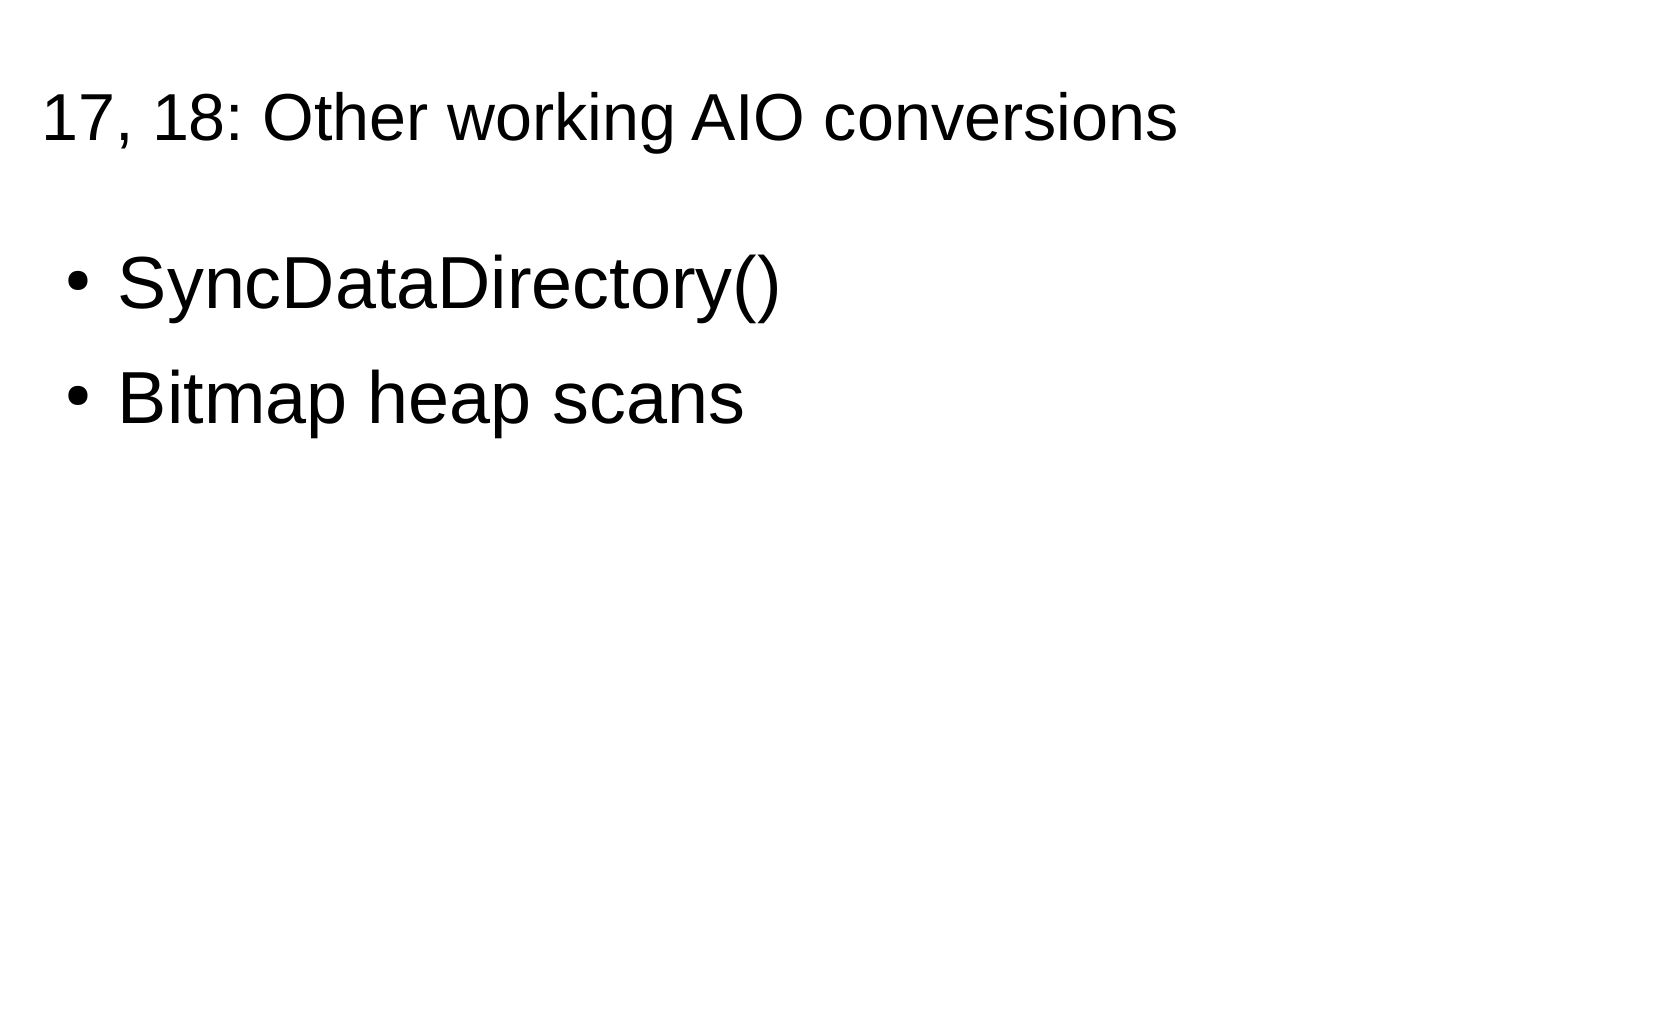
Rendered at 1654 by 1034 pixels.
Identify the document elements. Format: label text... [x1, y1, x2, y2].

list SyncDataDirectory() Bitmap heap scans [47, 241, 1605, 930]
title 17, 18: Other working AIO conversions [41, 40, 1605, 195]
